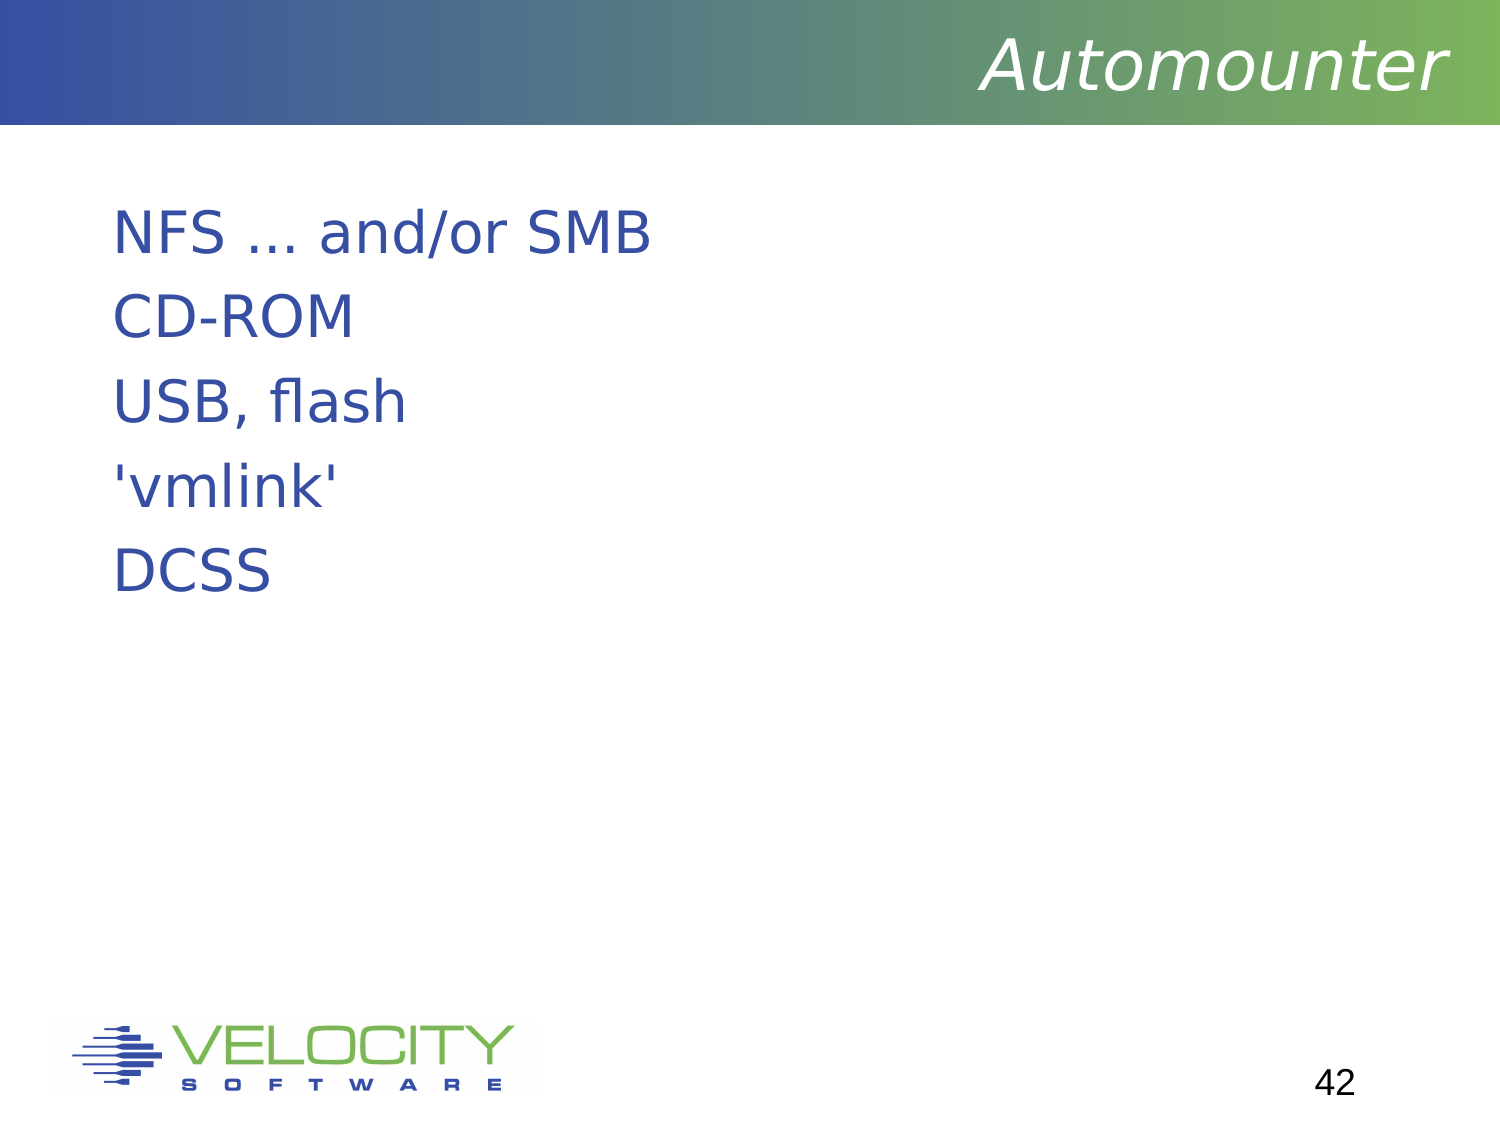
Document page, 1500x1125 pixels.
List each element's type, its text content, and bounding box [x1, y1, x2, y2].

picture [50, 1021, 538, 1094]
list NFS ... and/or SMB CD-ROM USB, flash 'vmlink' DCSS [70, 187, 1438, 988]
title Automounter [62, 12, 1463, 113]
